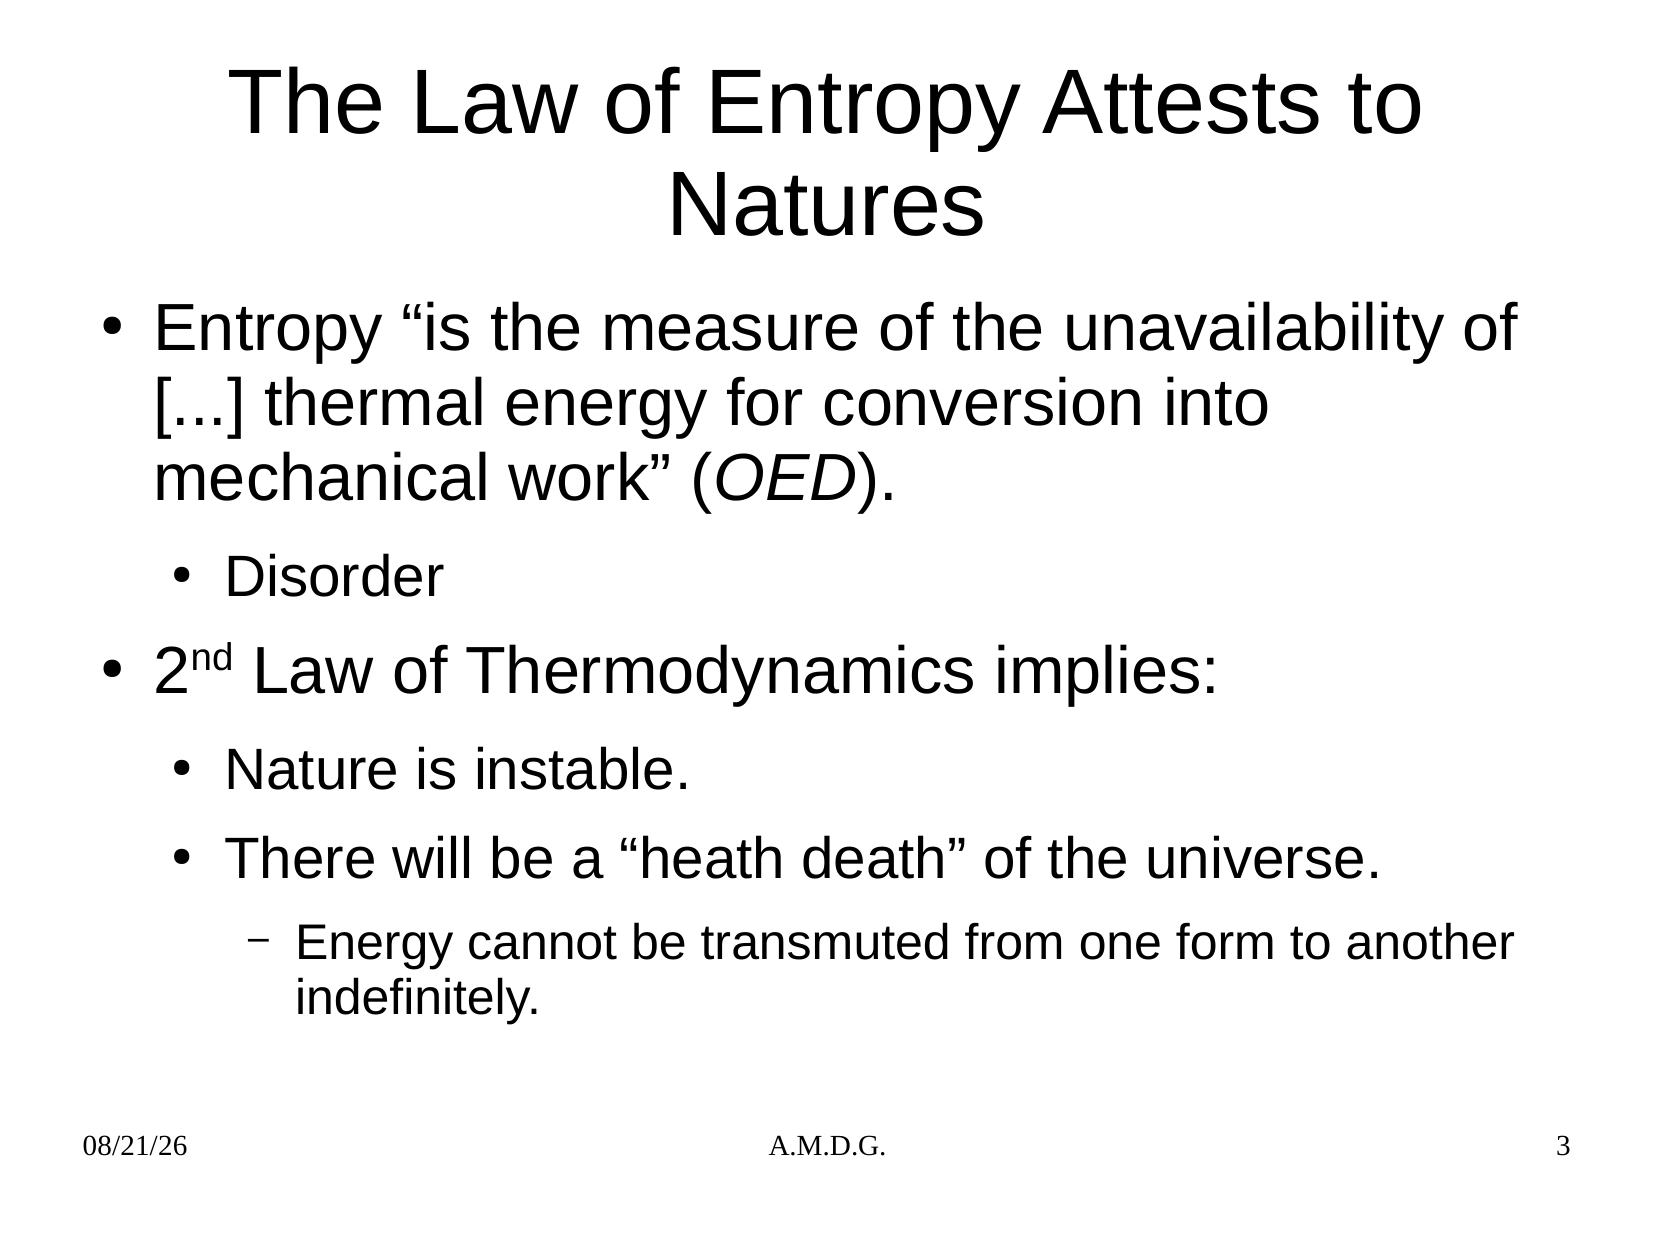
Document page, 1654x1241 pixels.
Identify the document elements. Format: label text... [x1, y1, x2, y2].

title The Law of Entropy Attests to Natures [82, 49, 1571, 257]
list Entropy “is the measure of the unavailability of [...] thermal energy for conversion into mechanical work” (OED). Disorder 2nd Law of Thermodynamics implies: Nature is instable. There will be a “heath death” of the universe. Energy cannot be transmuted from one form to another indefinitely. [82, 290, 1571, 1109]
